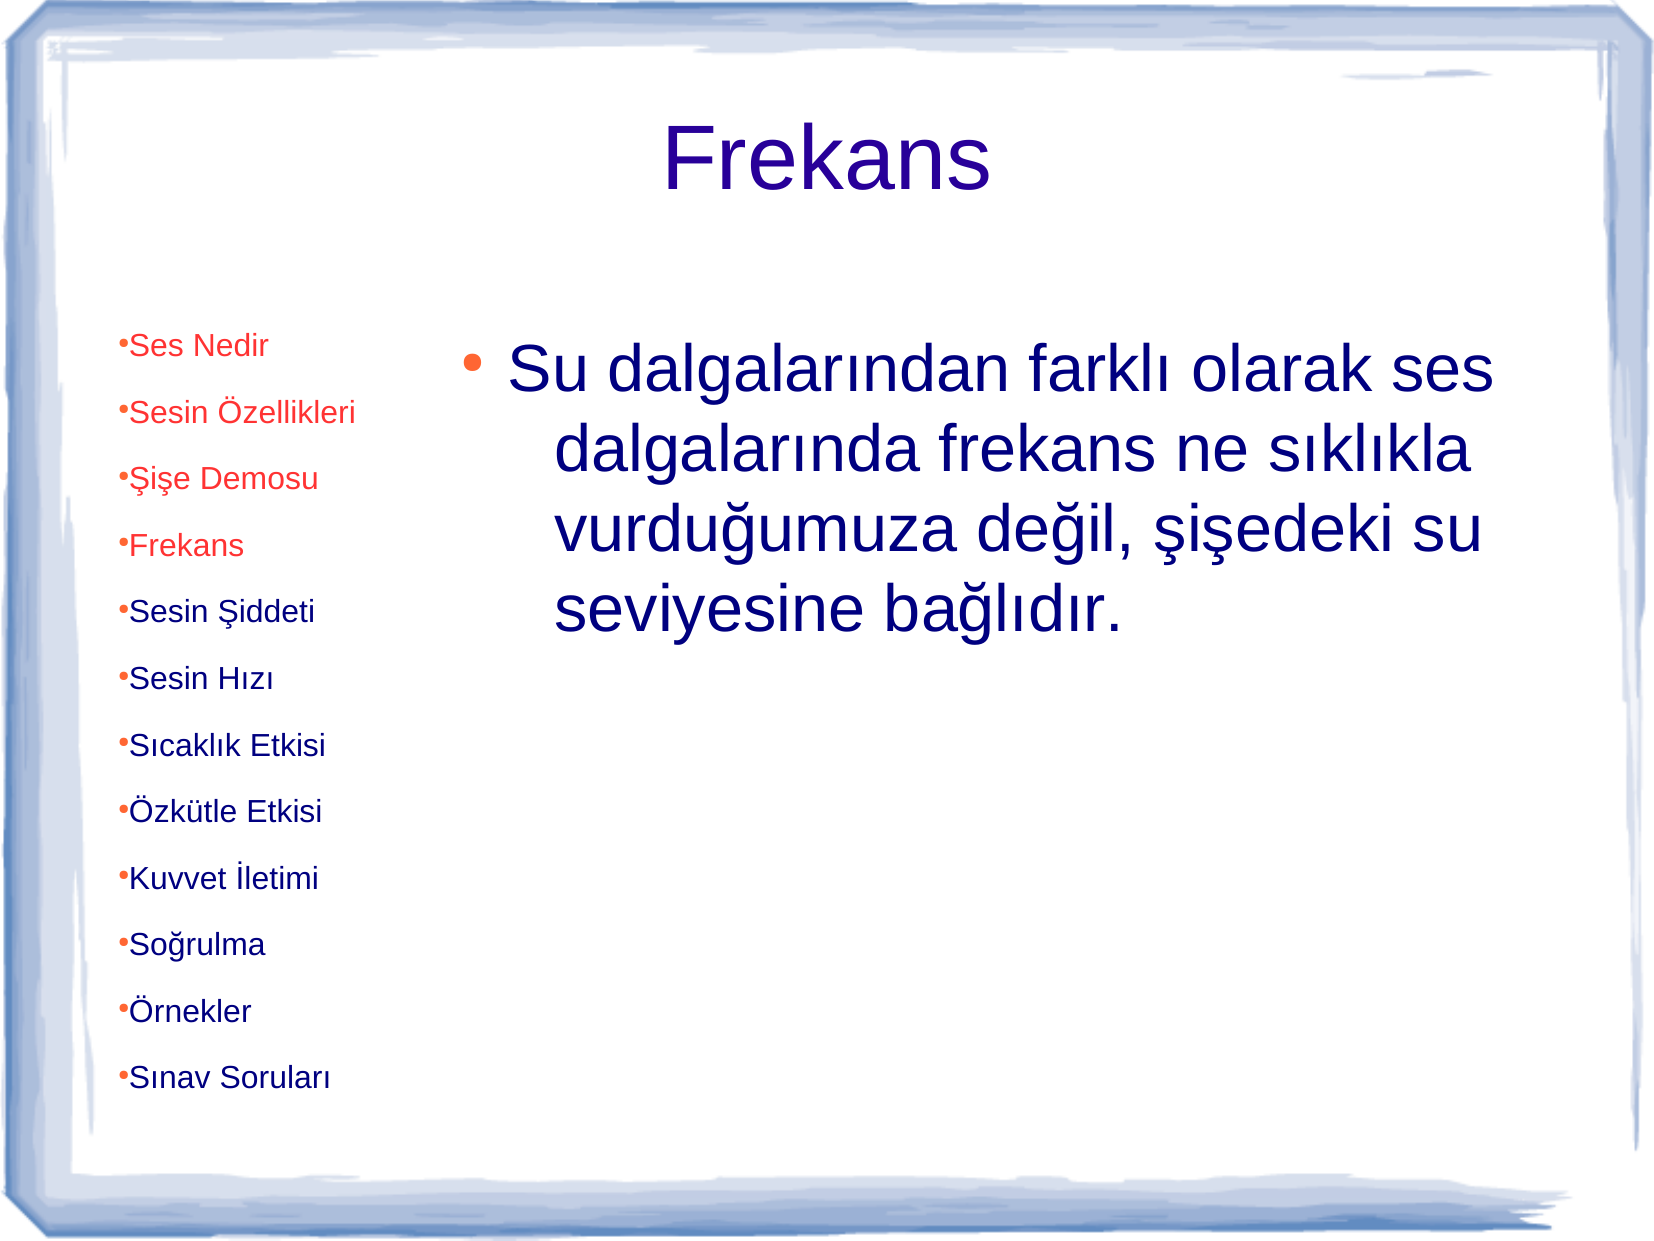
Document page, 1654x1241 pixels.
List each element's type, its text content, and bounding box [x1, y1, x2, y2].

list Su dalgalarından farklı olarak ses dalgalarında frekans ne sıklıkla vurduğumuza değil, şişedeki su seviyesine bağlıdır. [460, 324, 1572, 1004]
title Frekans [82, 49, 1571, 257]
list Ses Nedir Sesin Özellikleri Şişe Demosu Frekans Sesin Şiddeti Sesin Hızı Sıcaklık Etkisi Özkütle Etkisi Kuvvet İletimi Soğrulma Örnekler Sınav Soruları [118, 324, 438, 1097]
